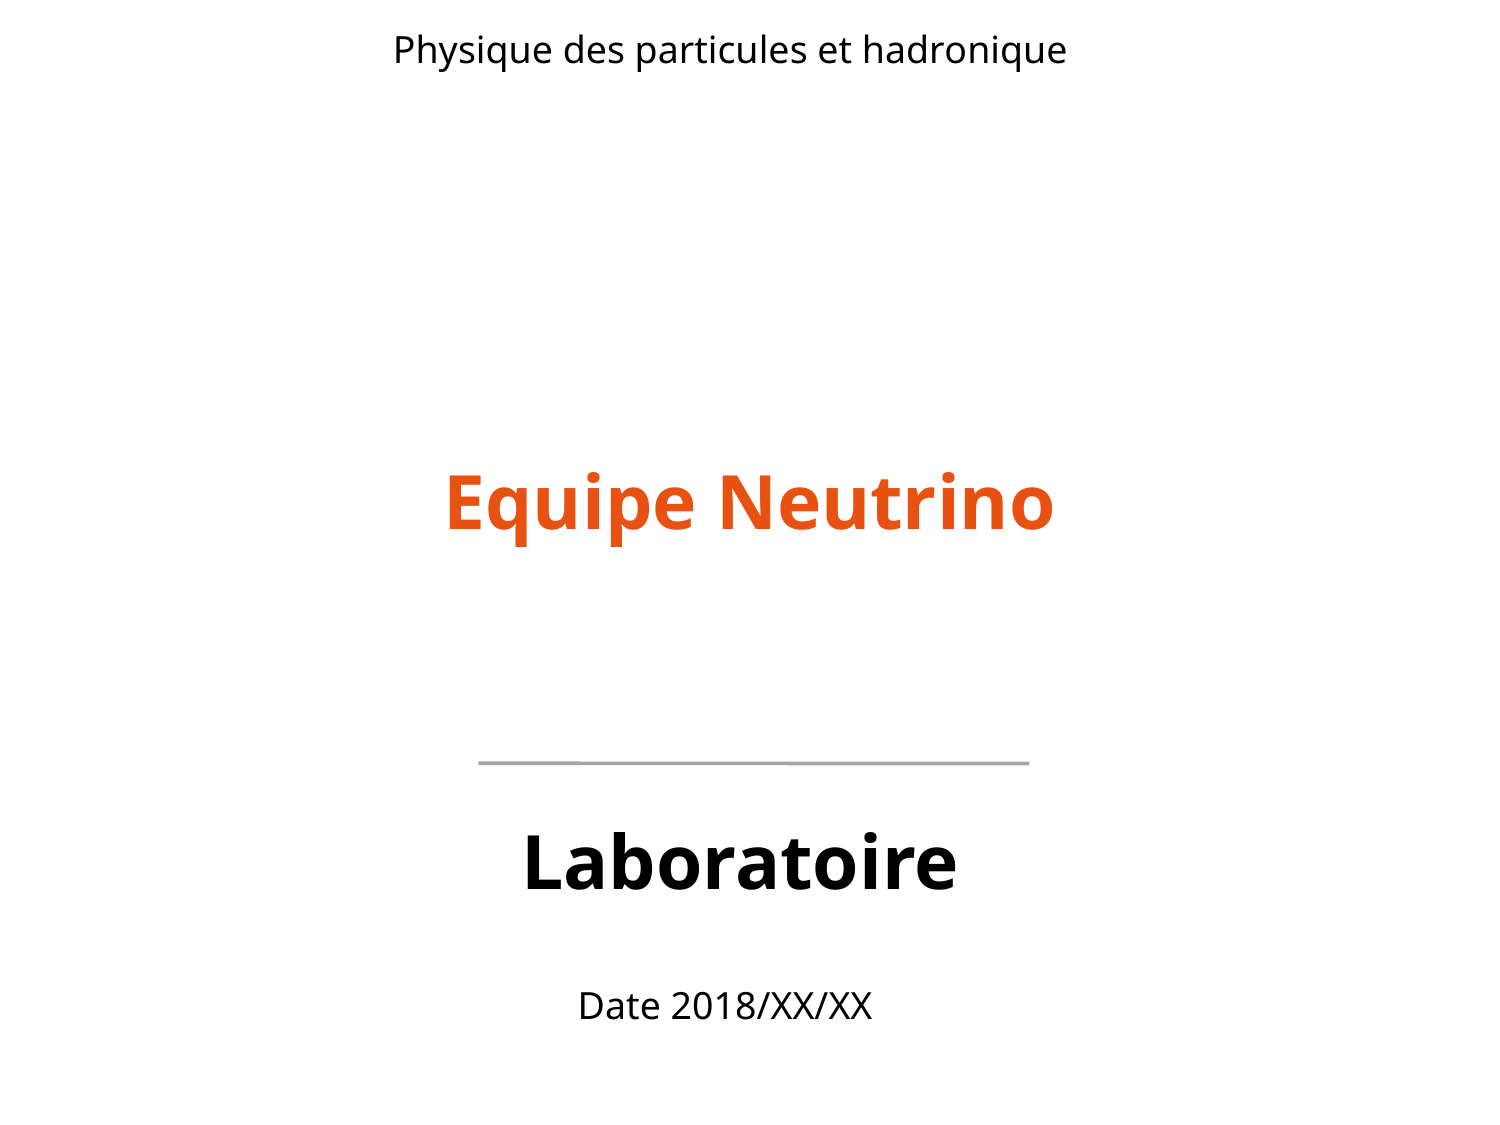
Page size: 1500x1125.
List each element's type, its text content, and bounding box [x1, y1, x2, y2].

title Equipe Neutrino Laboratoire [377, 432, 1122, 928]
